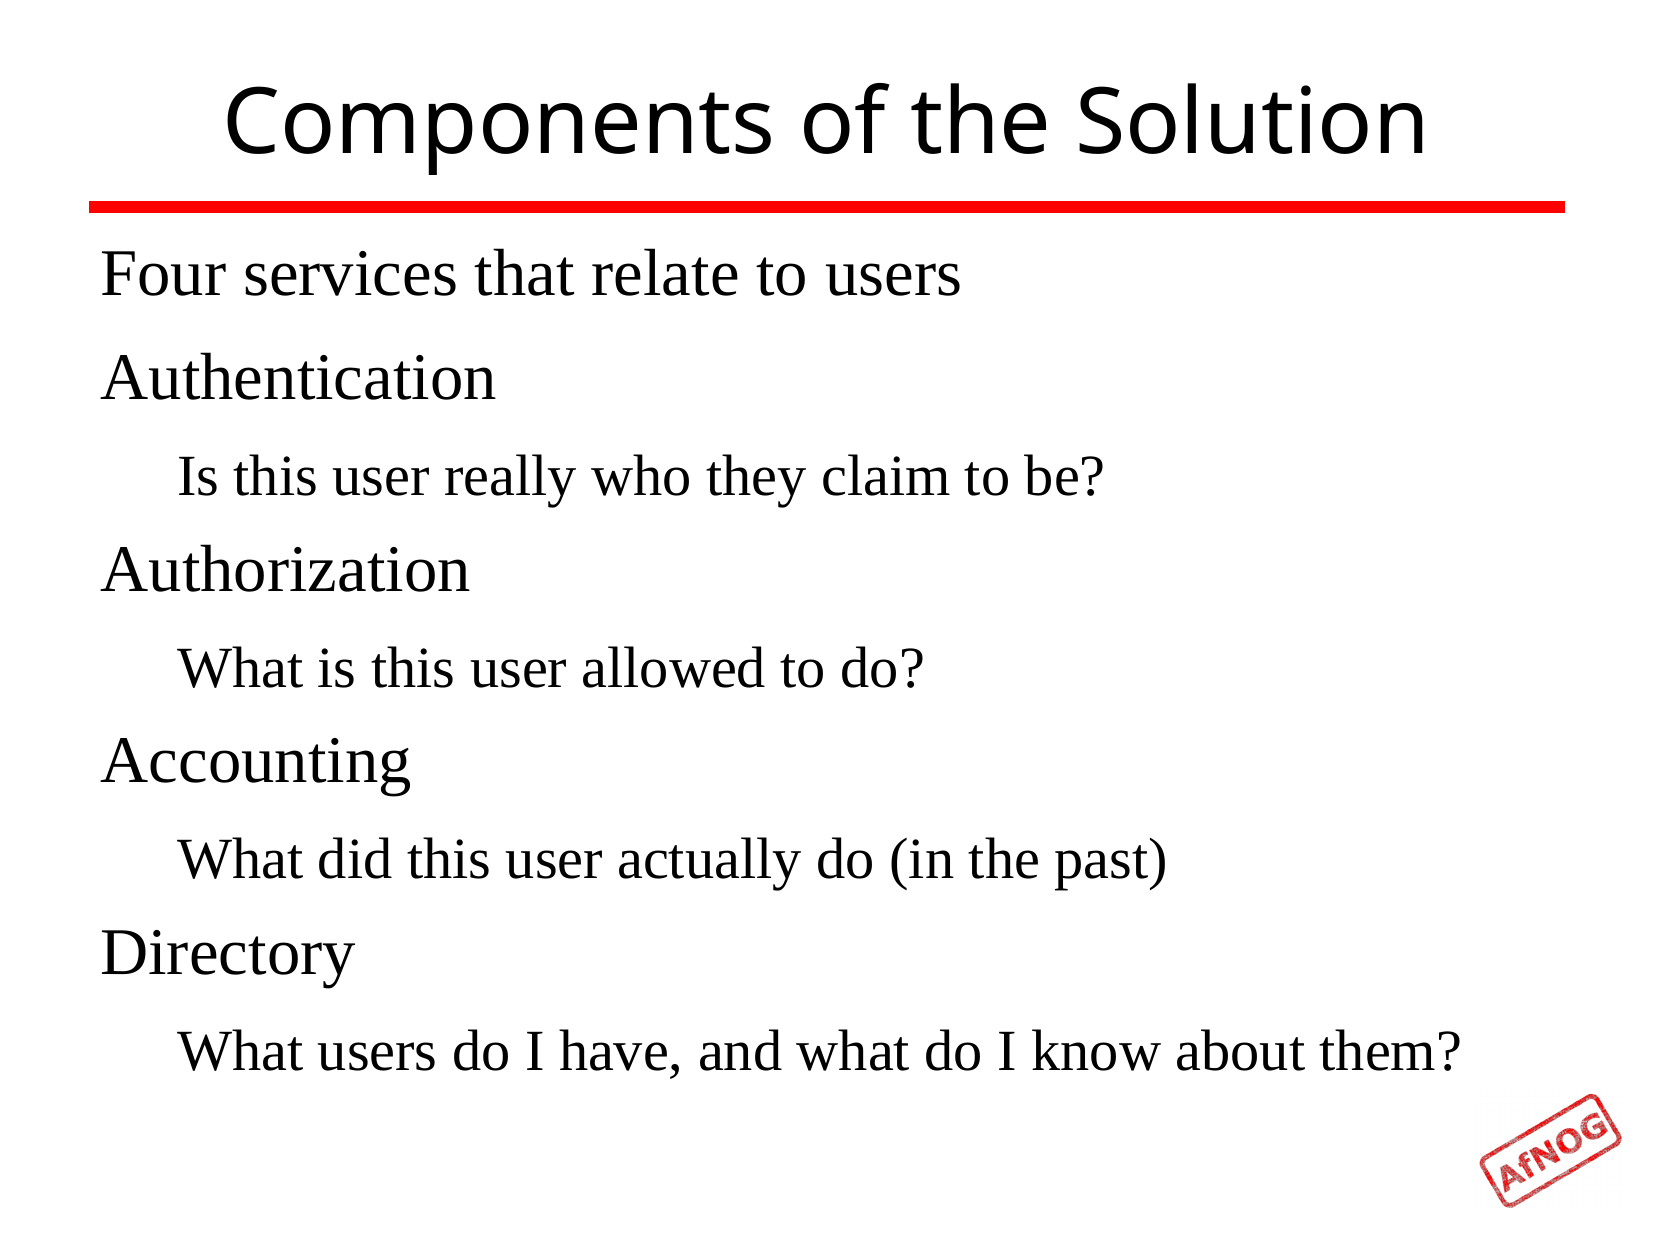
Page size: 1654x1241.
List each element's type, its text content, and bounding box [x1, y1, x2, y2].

picture [1476, 1090, 1625, 1211]
list Four services that relate to users Authentication Is this user really who they claim to be? Authorization What is this user allowed to do? Accounting What did this user actually do (in the past) Directory What users do I have, and what do I know about them? [82, 236, 1571, 1123]
title Components of the Solution [88, 29, 1565, 207]
